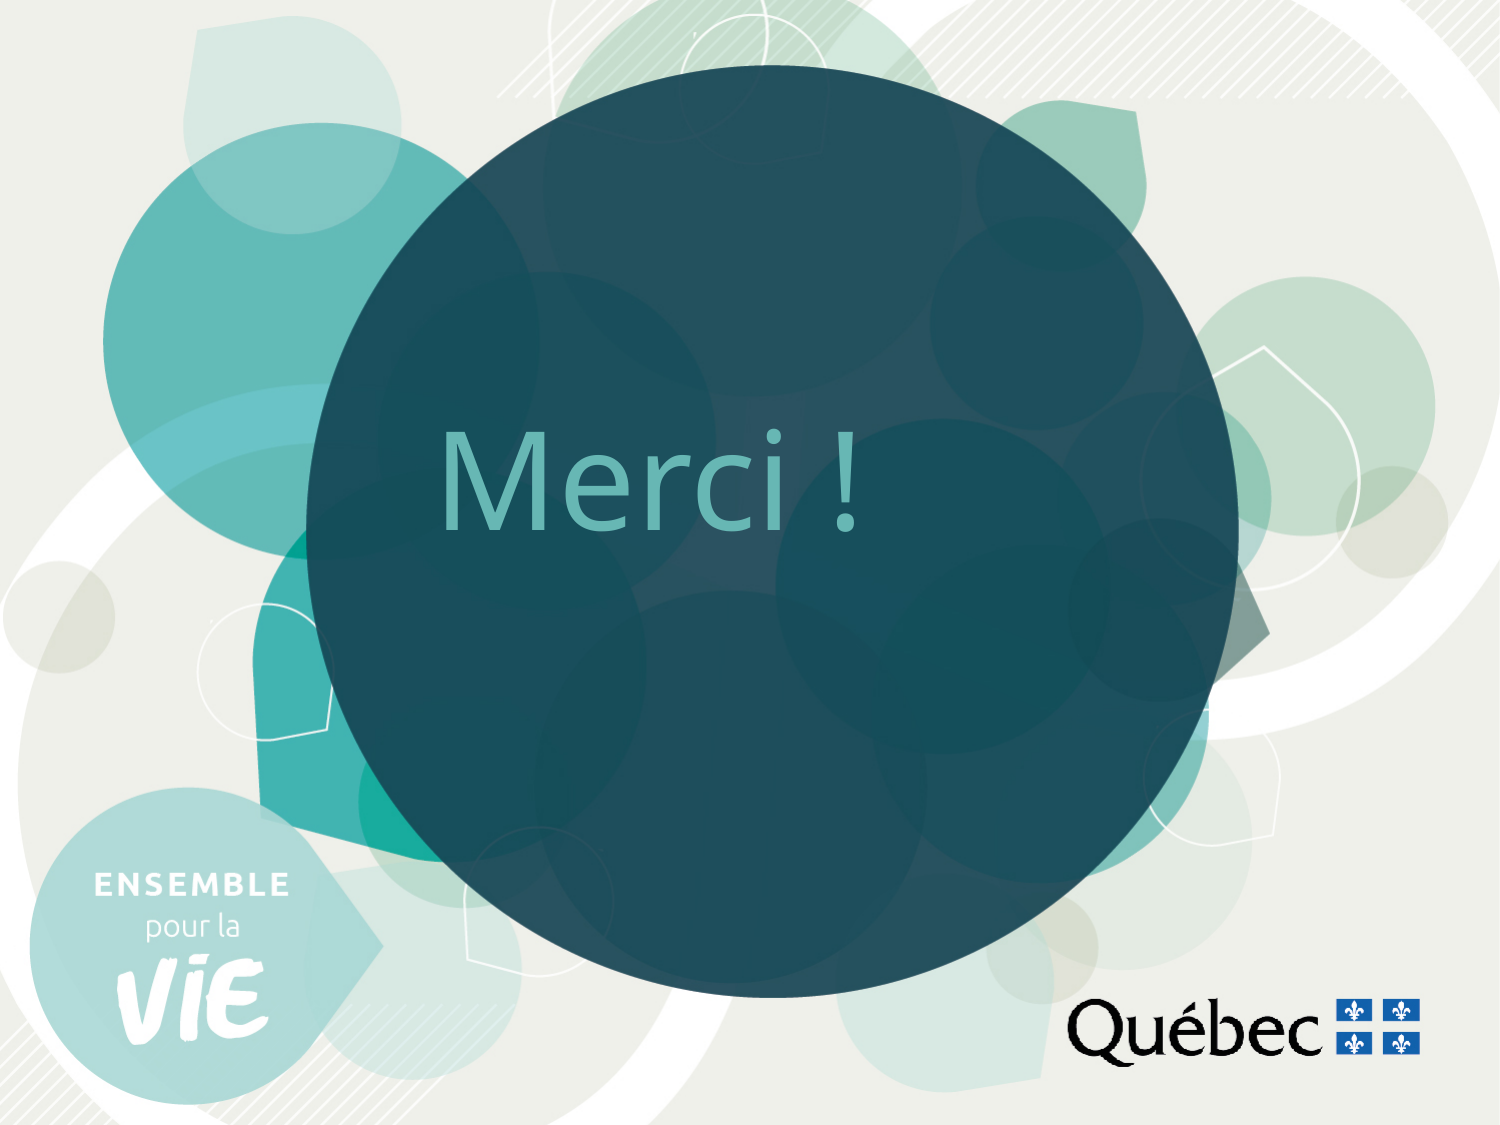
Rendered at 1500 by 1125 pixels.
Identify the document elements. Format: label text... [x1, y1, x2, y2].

title Merci ! [419, 385, 1140, 681]
picture [0, 0, 1500, 1125]
